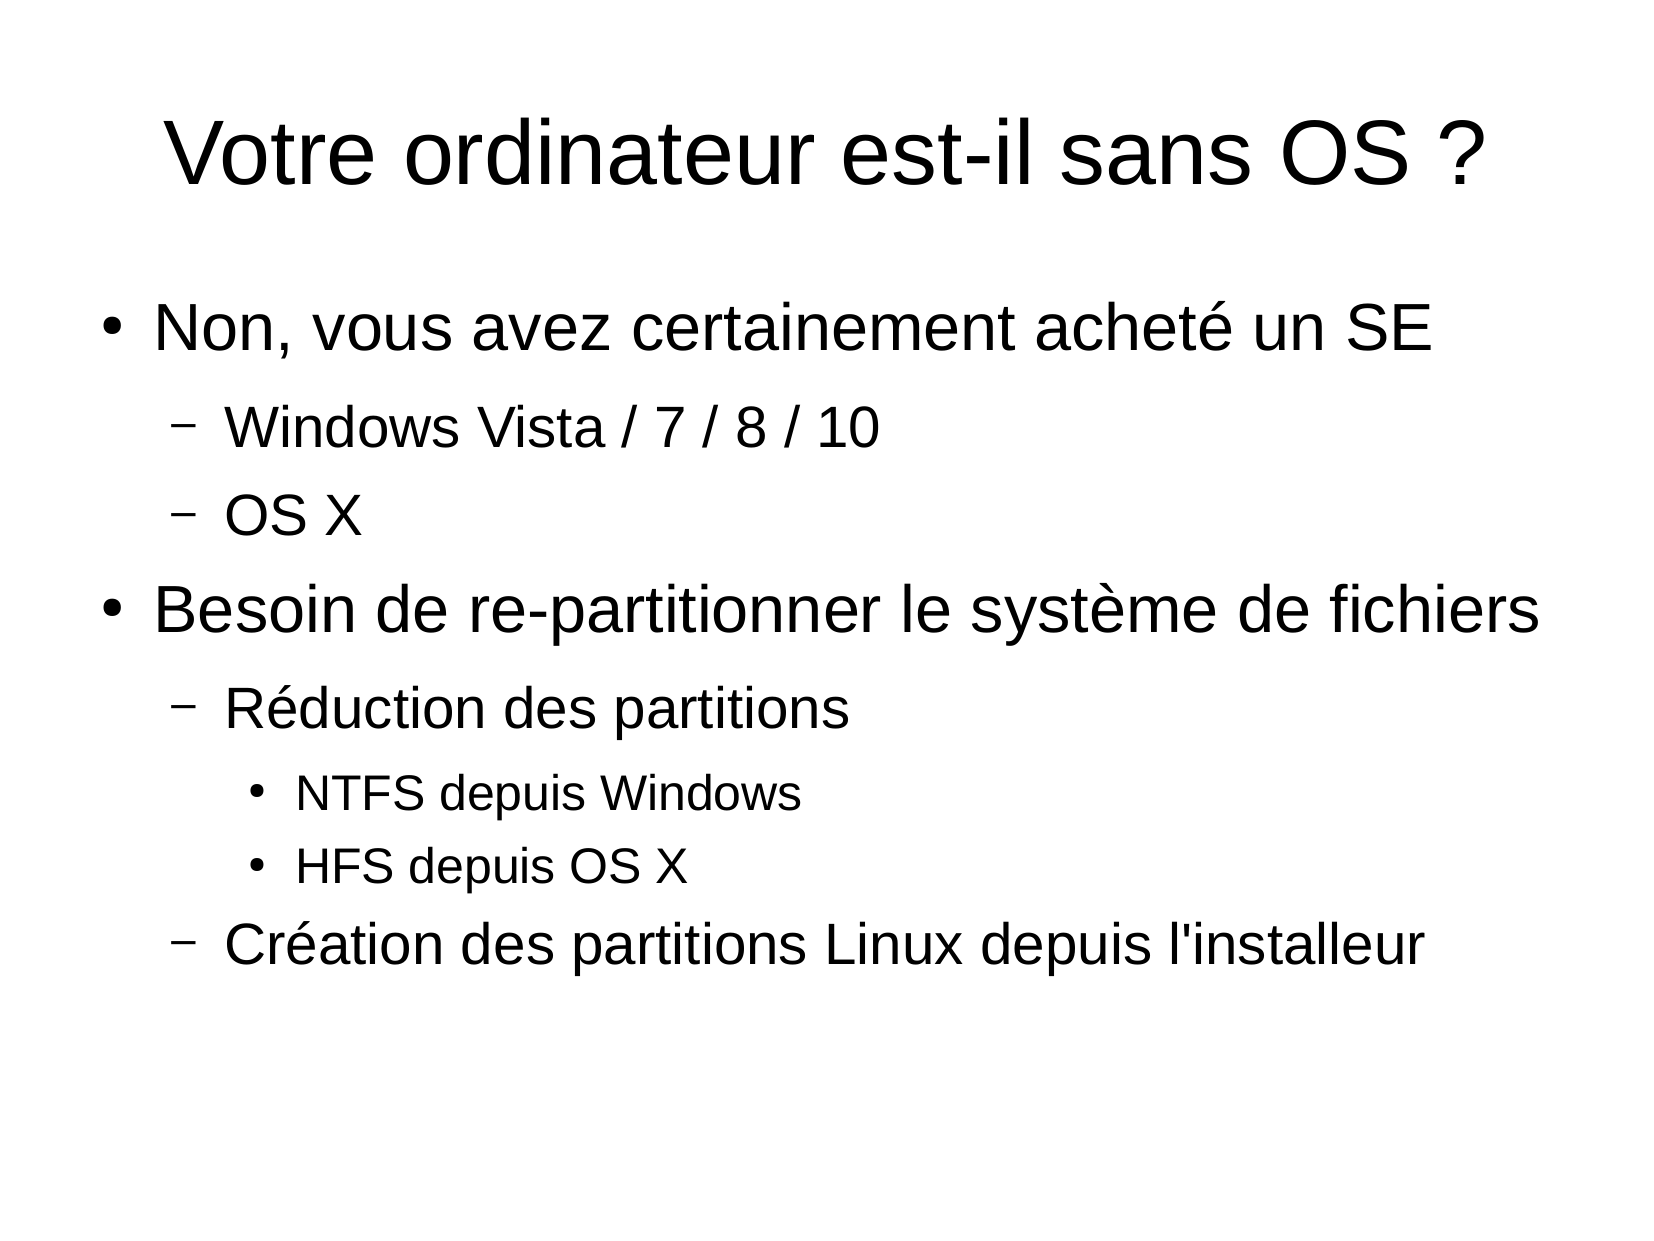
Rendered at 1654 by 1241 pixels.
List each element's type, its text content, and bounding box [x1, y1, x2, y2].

title Votre ordinateur est-il sans OS ? [82, 49, 1571, 257]
list Non, vous avez certainement acheté un SE Windows Vista / 7 / 8 / 10 OS X Besoin de re-partitionner le système de fichiers Réduction des partitions NTFS depuis Windows HFS depuis OS X Création des partitions Linux depuis l'installeur [82, 290, 1571, 1010]
